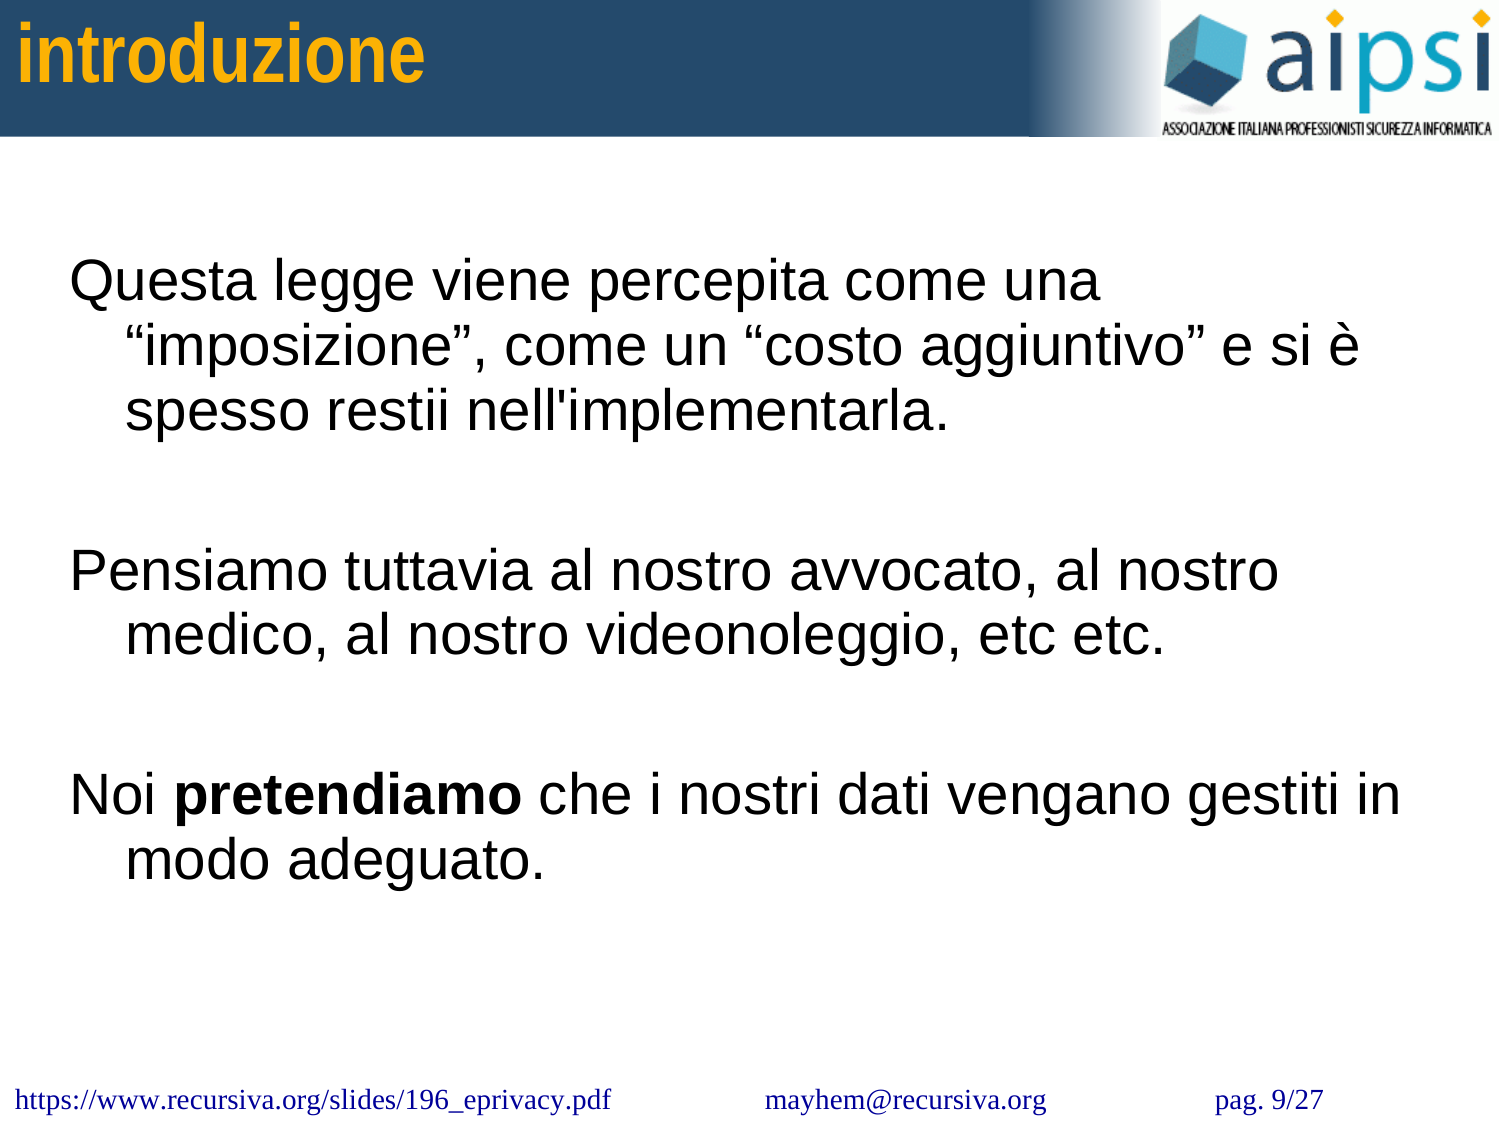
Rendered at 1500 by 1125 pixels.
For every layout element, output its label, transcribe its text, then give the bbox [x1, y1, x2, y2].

picture [1157, 0, 1499, 141]
list Questa legge viene percepita come una “imposizione”, come un “costo aggiuntivo” e si è spesso restii nell'implementarla. Pensiamo tuttavia al nostro avvocato, al nostro medico, al nostro videonoleggio, etc etc. Noi pretendiamo che i nostri dati vengano gestiti in modo adeguato. [69, 248, 1420, 991]
title introduzione [16, 0, 1116, 141]
